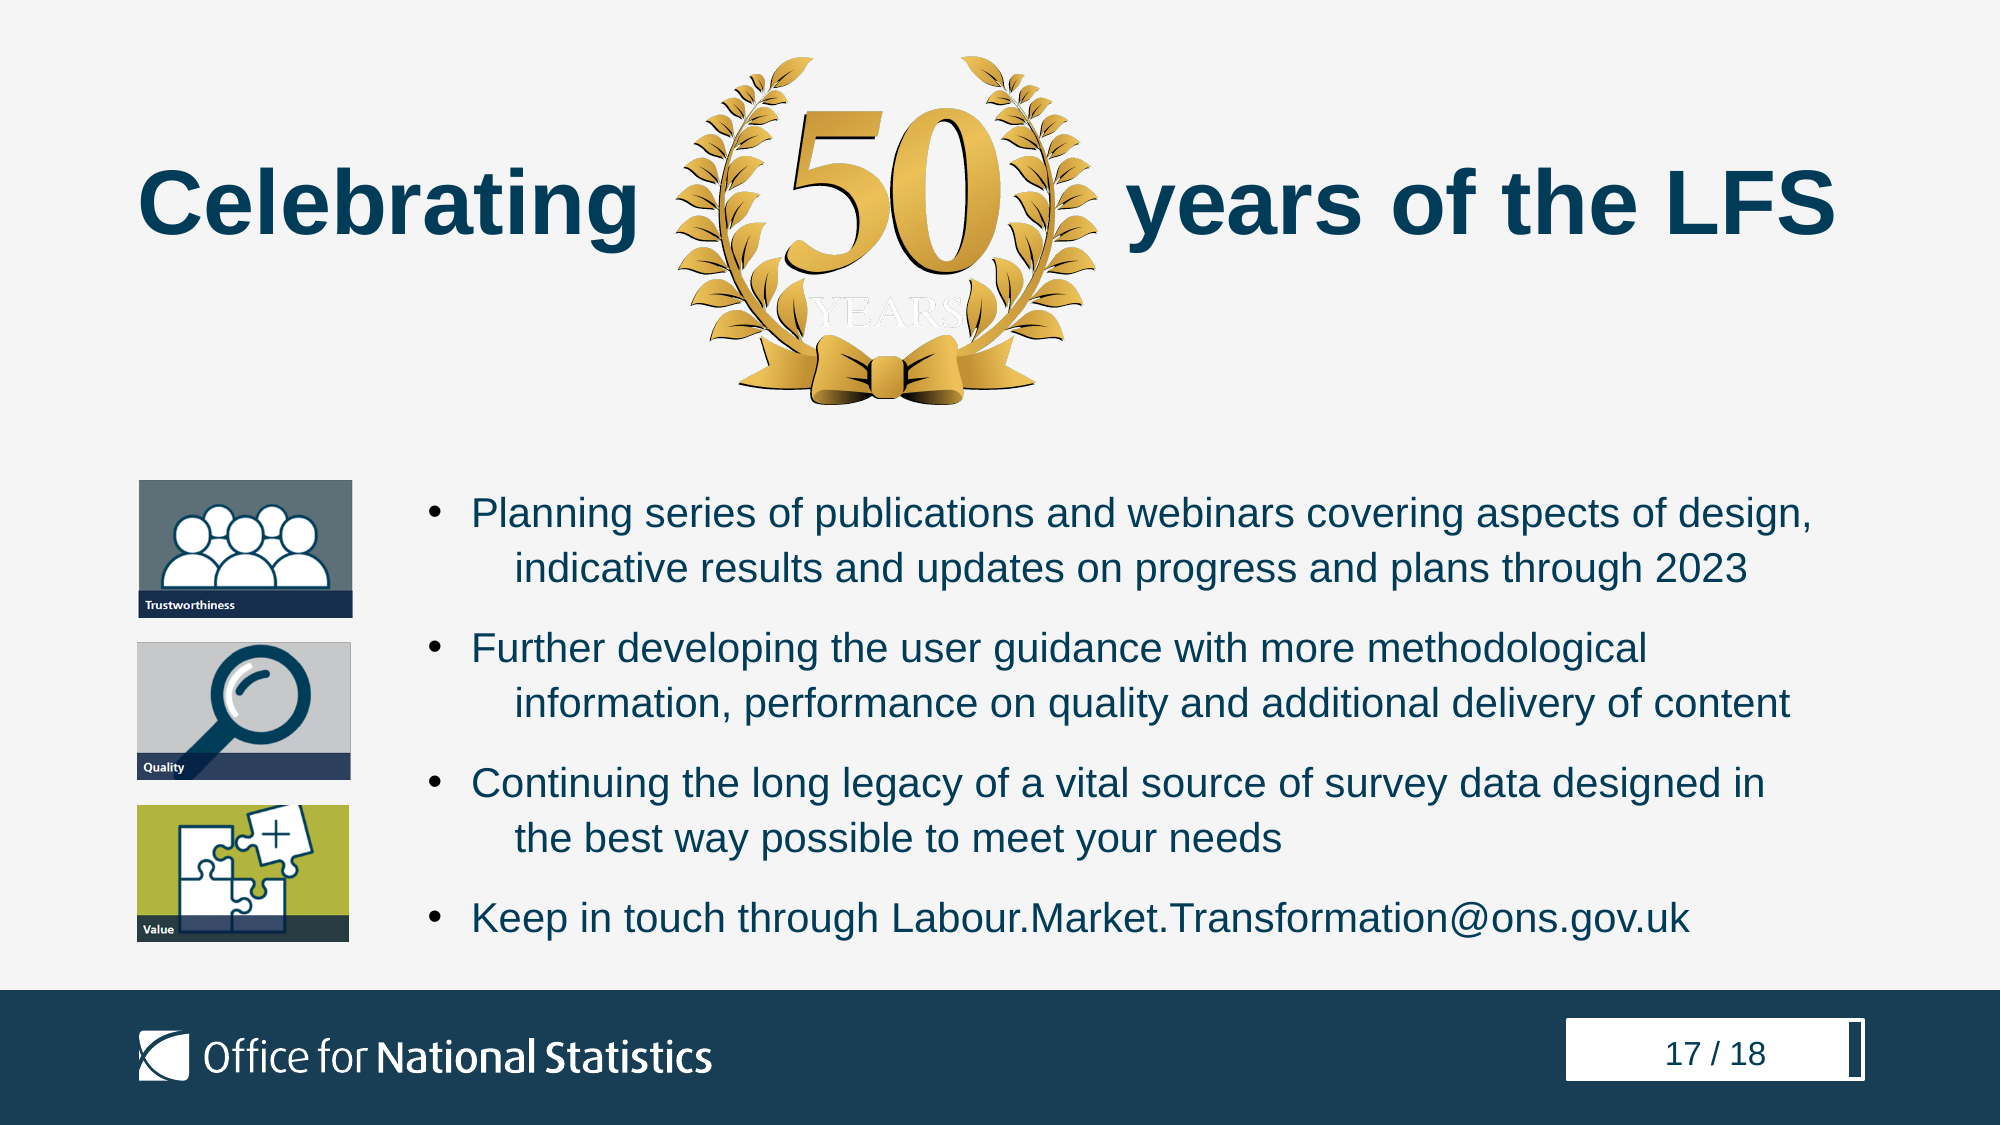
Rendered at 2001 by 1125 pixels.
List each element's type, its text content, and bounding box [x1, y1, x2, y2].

list Planning series of publications and webinars covering aspects of design, indicative results and updates on progress and plans through 2023 Further developing the user guidance with more methodological information, performance on quality and additional delivery of content Continuing the long legacy of a vital source of survey data designed in the best way possible to meet your needs Keep in touch through Labour.Market.Transformation@ons.gov.uk [368, 480, 1827, 942]
title Celebrating years of the LFS [137, 150, 675, 257]
text_box 17 / 18 [1568, 1020, 1863, 1079]
title Celebrating years of the LFS [1098, 150, 1889, 257]
picture [675, 56, 1098, 405]
picture [137, 480, 353, 942]
